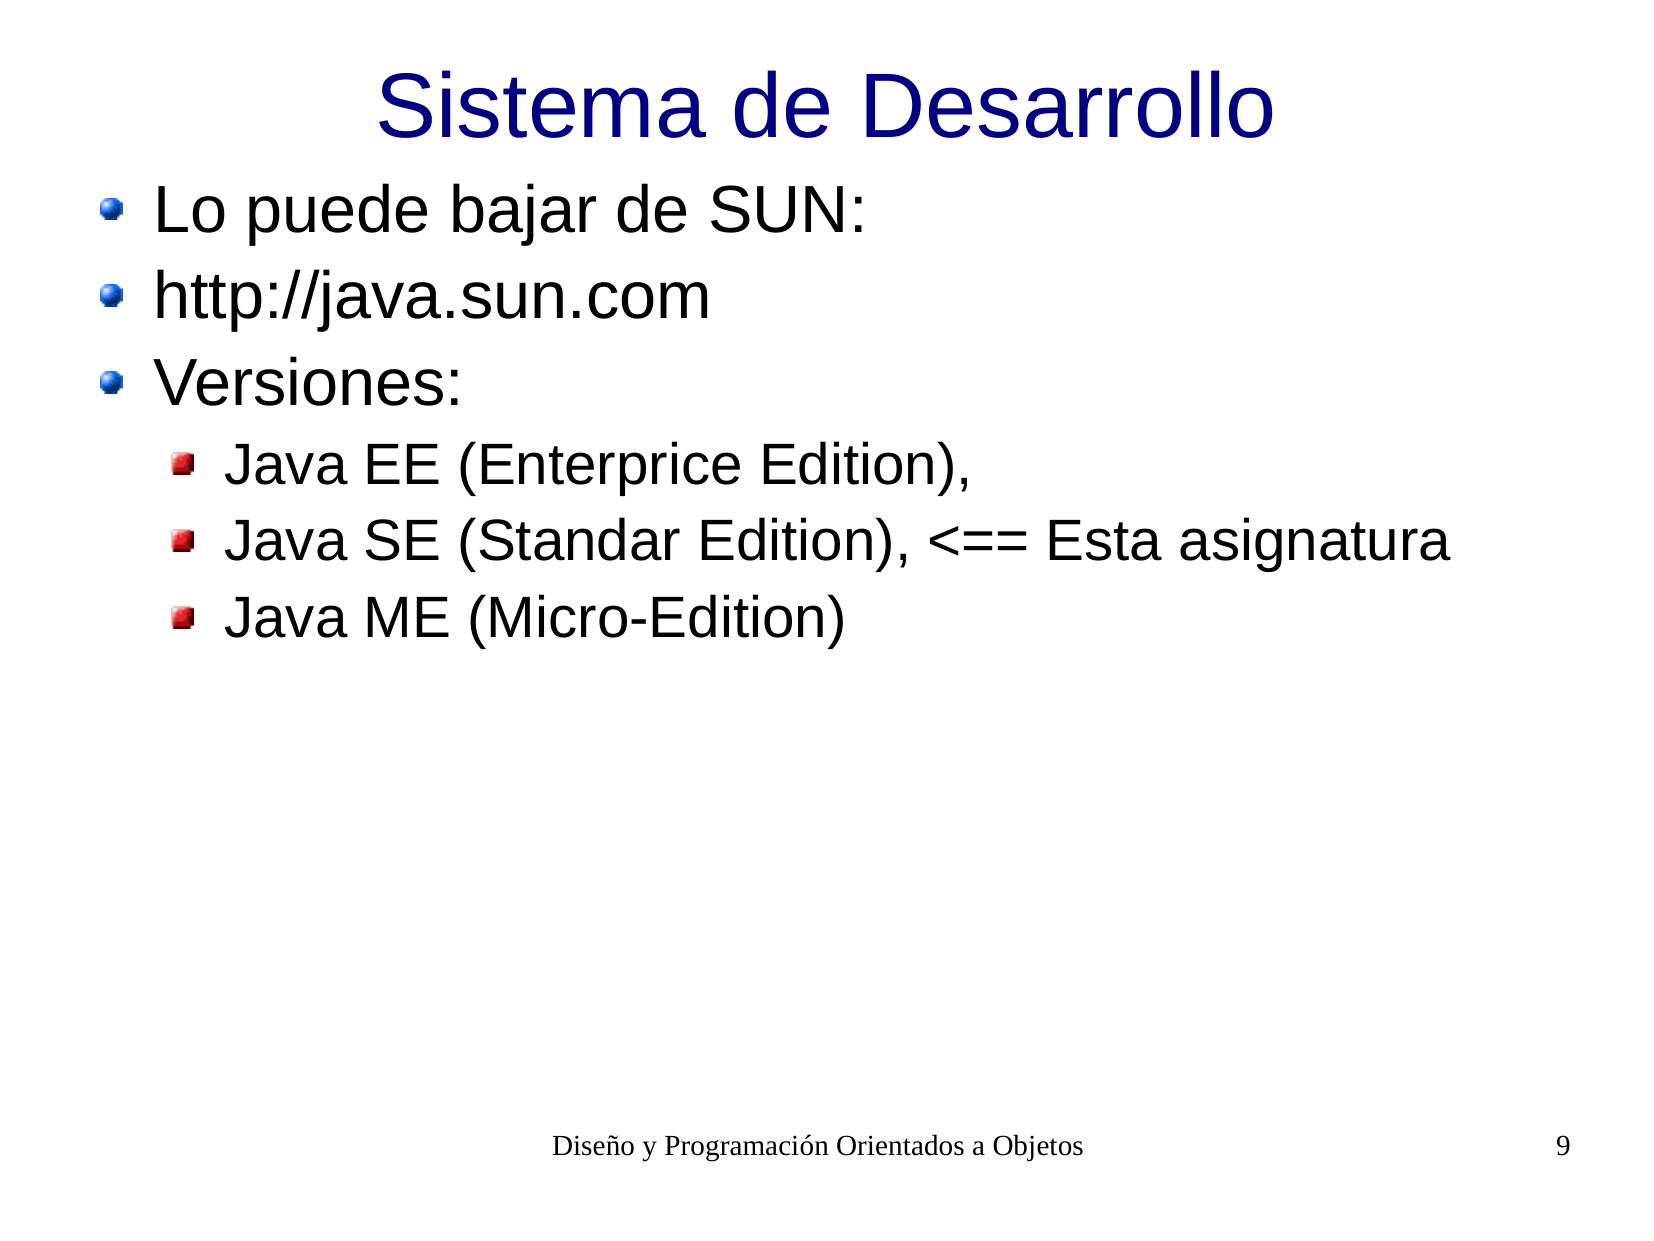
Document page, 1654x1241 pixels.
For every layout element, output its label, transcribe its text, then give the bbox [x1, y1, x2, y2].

title Sistema de Desarrollo [82, 44, 1571, 159]
list Lo puede bajar de SUN: http://java.sun.com Versiones: Java EE (Enterprice Edition), Java SE (Standar Edition), <== Esta asignatura Java ME (Micro-Edition) [82, 171, 1571, 1126]
